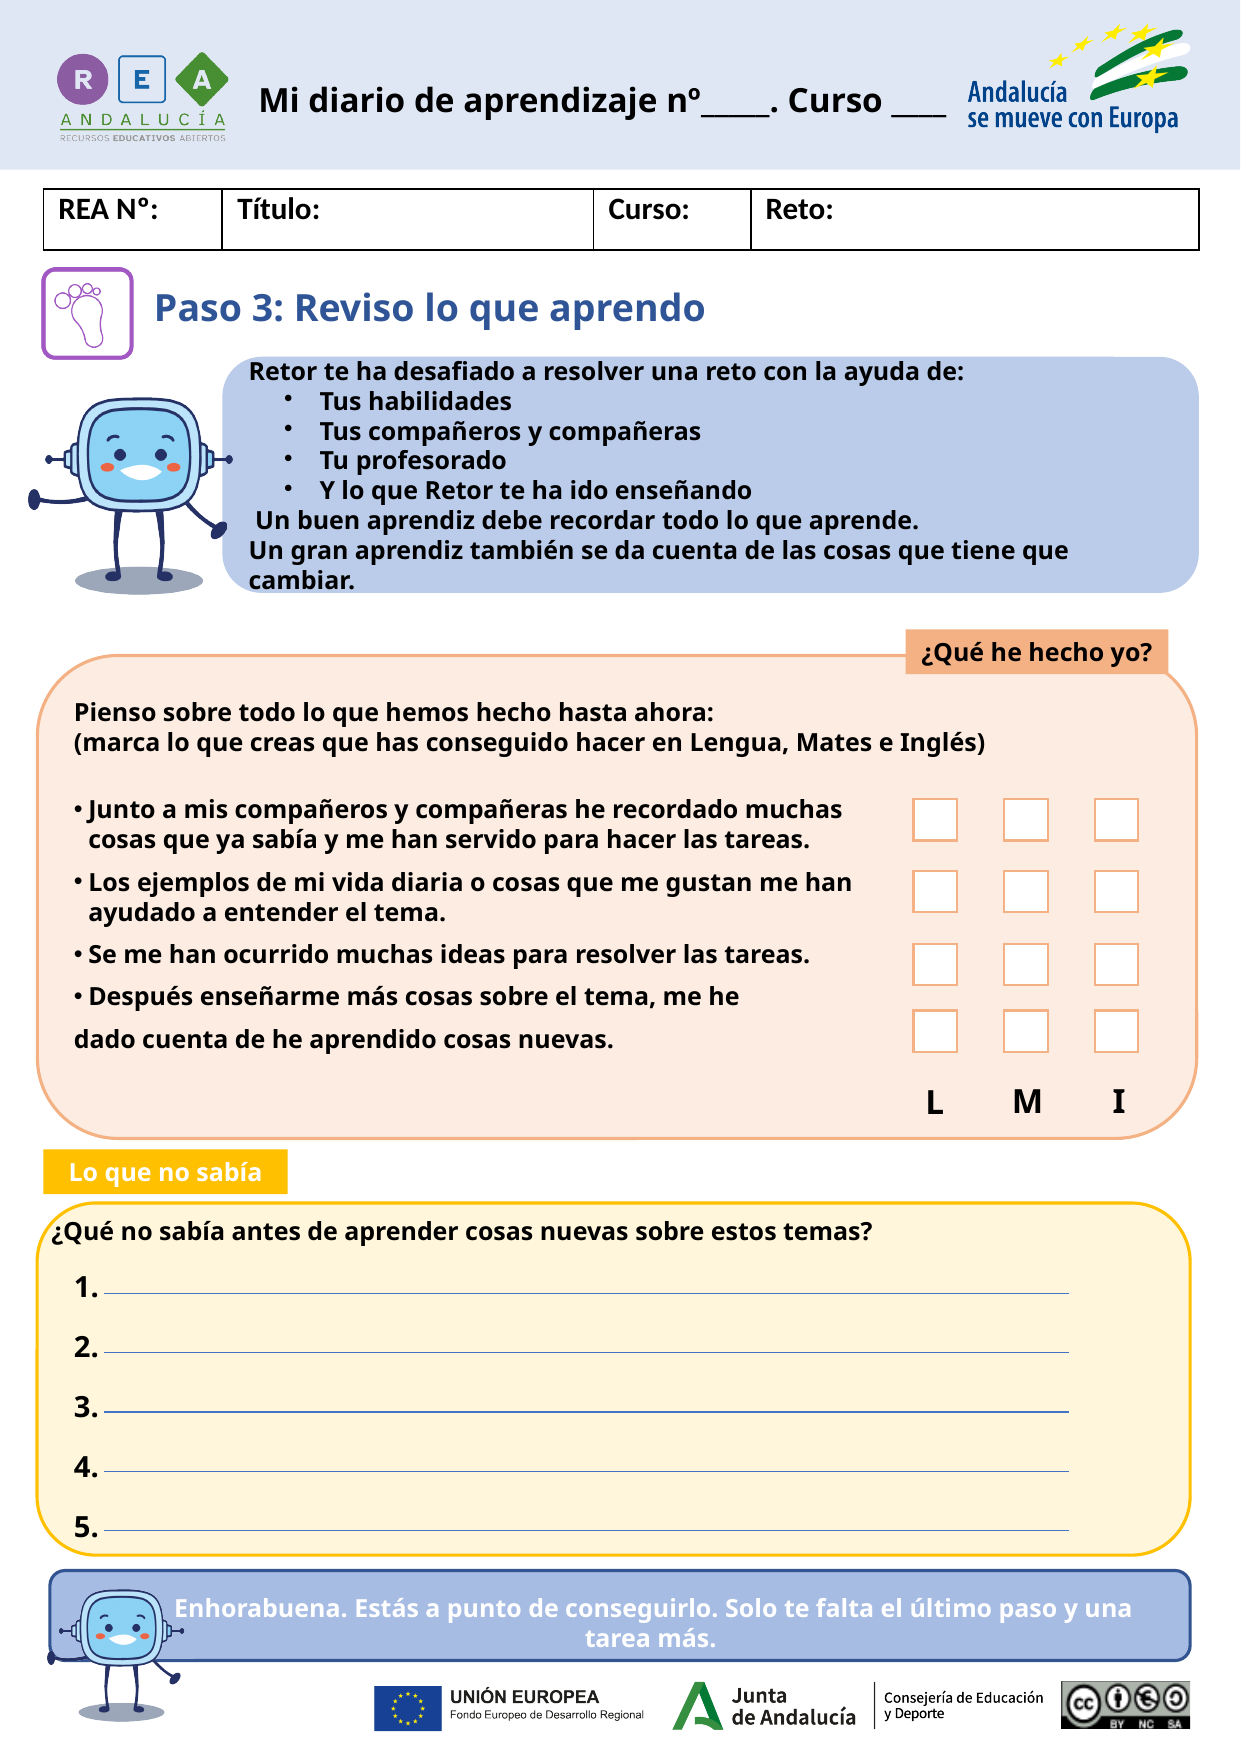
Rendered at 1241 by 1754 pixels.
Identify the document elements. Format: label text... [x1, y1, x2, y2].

table_header Curso: [594, 190, 750, 249]
text_box [37, 1202, 1191, 1545]
picture [35, 1567, 206, 1738]
text_box Mi diario de aprendizaje nº_____. Curso ____ [243, 71, 961, 127]
text_box [206, 1570, 1191, 1661]
text_box M [997, 1072, 1058, 1128]
text_box [37, 655, 1197, 1139]
text_box [0, 0, 1241, 170]
table_header Reto: [752, 190, 1198, 249]
table_header Título: [223, 190, 593, 249]
text_box Pienso sobre todo lo que hemos hecho hasta ahora: (marca lo que creas que has conseguido hacer en Lengua, Mates e Inglés) [59, 688, 1198, 764]
text_box L [910, 1073, 959, 1129]
text_box I [1097, 1072, 1141, 1128]
picture [10, 364, 265, 619]
picture [961, 21, 1197, 139]
text_box Retor te ha desafiado a resolver una reto con la ayuda de: Tus habilidades Tus compañeros y compañeras Tu profesorado Y lo que Retor te ha ido enseñando Un buen aprendiz debe recordar todo lo que aprende. Un gran aprendiz también se da cuenta de las cosas que tiene que cambiar. [239, 356, 1199, 593]
text_box Lo que no sabía [43, 1149, 288, 1195]
picture [353, 1656, 1191, 1745]
picture [41, 267, 134, 360]
text_box 1. 2. 3. 4. 5. [59, 1260, 1165, 1551]
text_box Enhorabuena. Estás a punto de conseguirlo. Solo te falta el último paso y una tarea más. [206, 1585, 1156, 1653]
text_box [74, 1551, 1154, 1556]
text_box ¿Qué he hecho yo? [905, 629, 1169, 675]
picture [43, 47, 242, 146]
text_box ¿Qué no sabía antes de aprender cosas nuevas sobre estos temas? [36, 1208, 1142, 1254]
text_box Junto a mis compañeros y compañeras he recordado muchas cosas que ya sabía y me han servido para hacer las tareas. Los ejemplos de mi vida diaria o cosas que me gustan me han ayudado a entender el tema. Se me han ocurrido muchas ideas para resolver las tareas. Después enseñarme más cosas sobre el tema, me he dado cuenta de he aprendido cosas nuevas. [59, 786, 906, 1061]
text_box Paso 3: Reviso lo que aprendo [139, 276, 722, 337]
table_header REA Nº: [44, 190, 221, 249]
